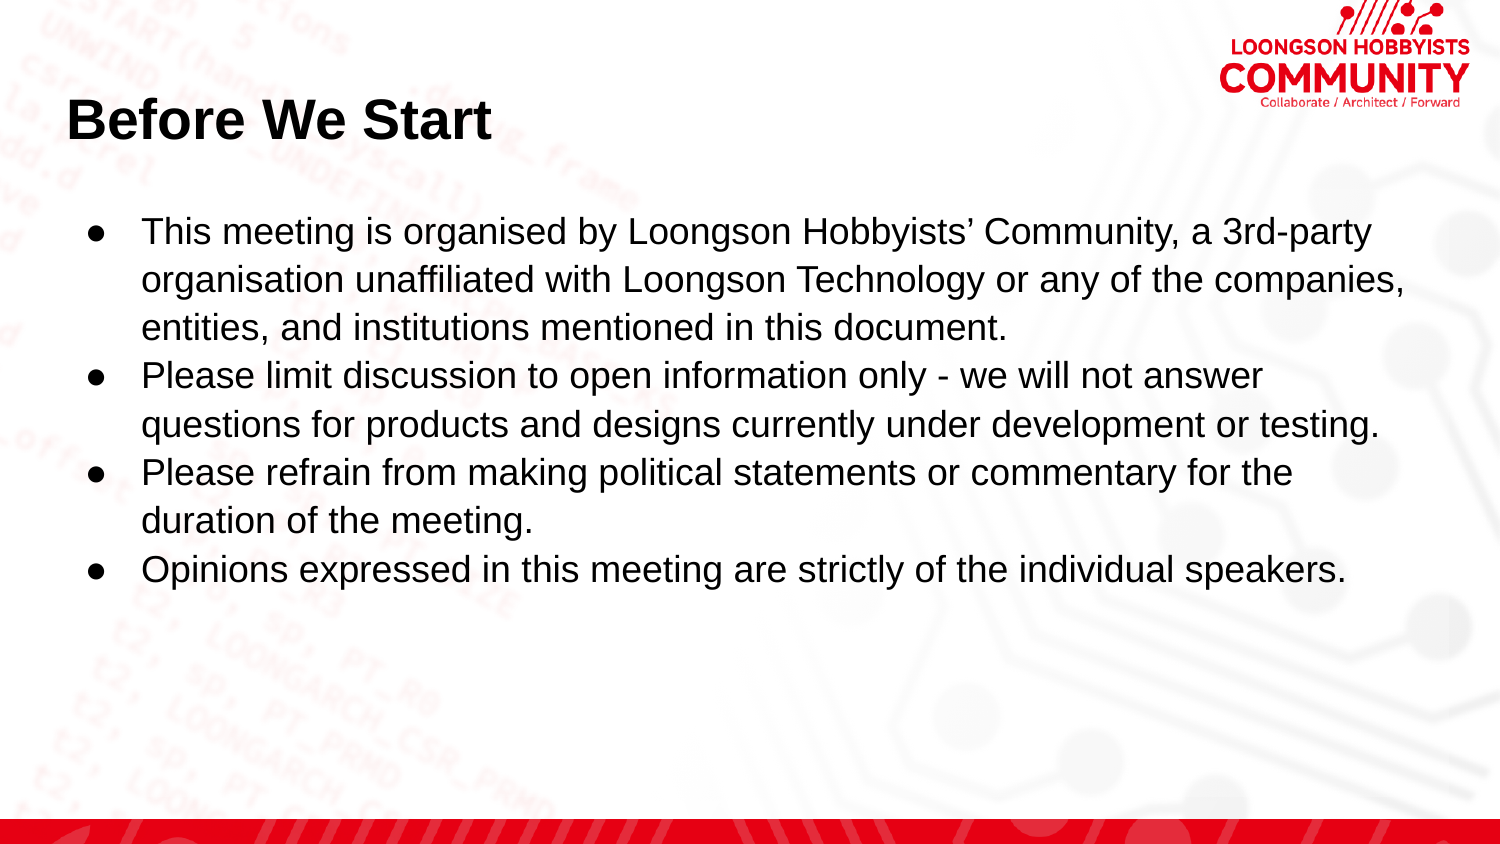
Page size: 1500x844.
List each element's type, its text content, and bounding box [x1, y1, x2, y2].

picture [0, 0, 1500, 844]
title Before We Start [51, 72, 1449, 167]
list This meeting is organised by Loongson Hobbyists’ Community, a 3rd-party organisation unaffiliated with Loongson Technology or any of the companies, entities, and institutions mentioned in this document. Please limit discussion to open information only - we will not answer questions for products and designs currently under development or testing. Please refrain from making political statements or commentary for the duration of the meeting. Opinions expressed in this meeting are strictly of the individual speakers. [51, 189, 1449, 797]
